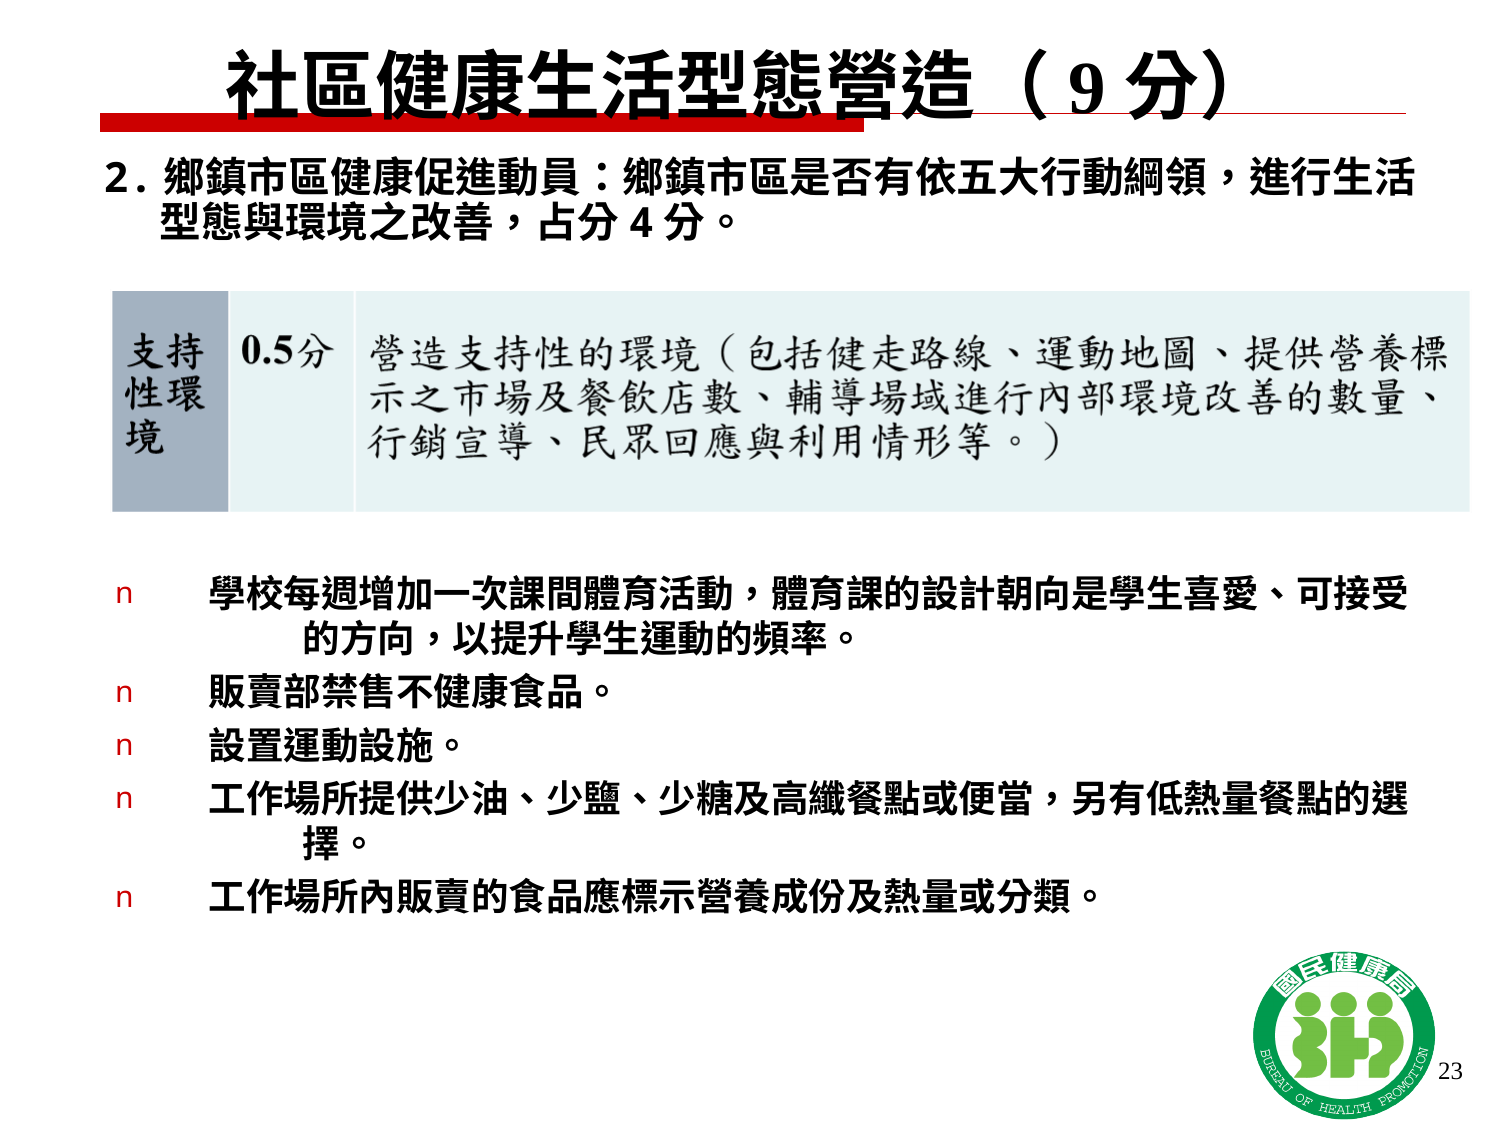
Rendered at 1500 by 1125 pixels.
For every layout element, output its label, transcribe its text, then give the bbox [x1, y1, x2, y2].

picture [97, 290, 1475, 514]
text_box 學校每週增加一次課間體育活動，體育課的設計朝向是學生喜愛、可接受的方向，以提升學生運動的頻率。 販賣部禁售不健康食品。 設置運動設施。 工作場所提供少油、少鹽、少糖及高纖餐點或便當，另有低熱量餐點的選擇。 工作場所內販賣的食品應標示營養成份及熱量或分類。 [100, 563, 1438, 1000]
text_box [1423, 1046, 1500, 1125]
text_box 社區健康生活型態營造（9分） [77, 31, 1423, 137]
text_box 2.鄉鎮市區健康促進動員：鄉鎮市區是否有依五大行動綱領，進行生活型態與環境之改善，占分4分。 [88, 148, 1435, 255]
